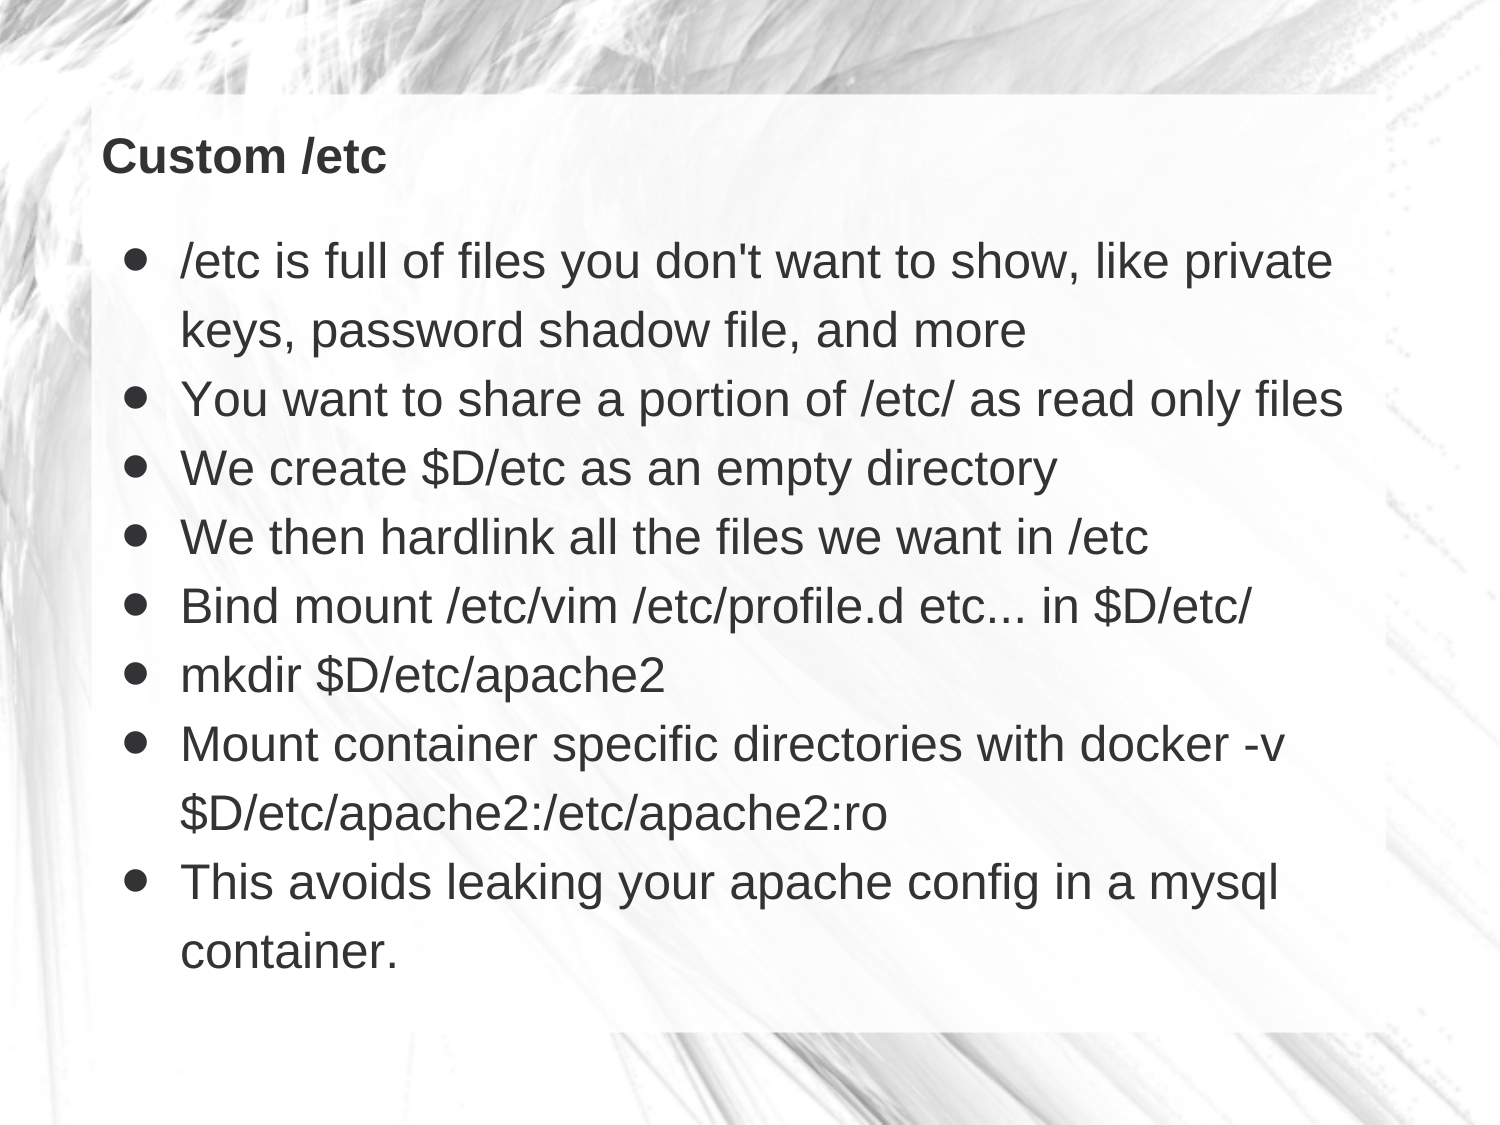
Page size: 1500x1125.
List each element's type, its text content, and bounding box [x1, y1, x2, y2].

title Custom /etc [61, 108, 1412, 205]
list /etc is full of files you don't want to show, like private keys, password shadow file, and more You want to share a portion of /etc/ as read only files We create $D/etc as an empty directory We then hardlink all the files we want in /etc Bind mount /etc/vim /etc/profile.d etc... in $D/etc/ mkdir $D/etc/apache2 Mount container specific directories with docker -v $D/etc/apache2:/etc/apache2:ro This avoids leaking your apache config in a mysql container. [90, 204, 1393, 610]
picture [0, 0, 1500, 1125]
